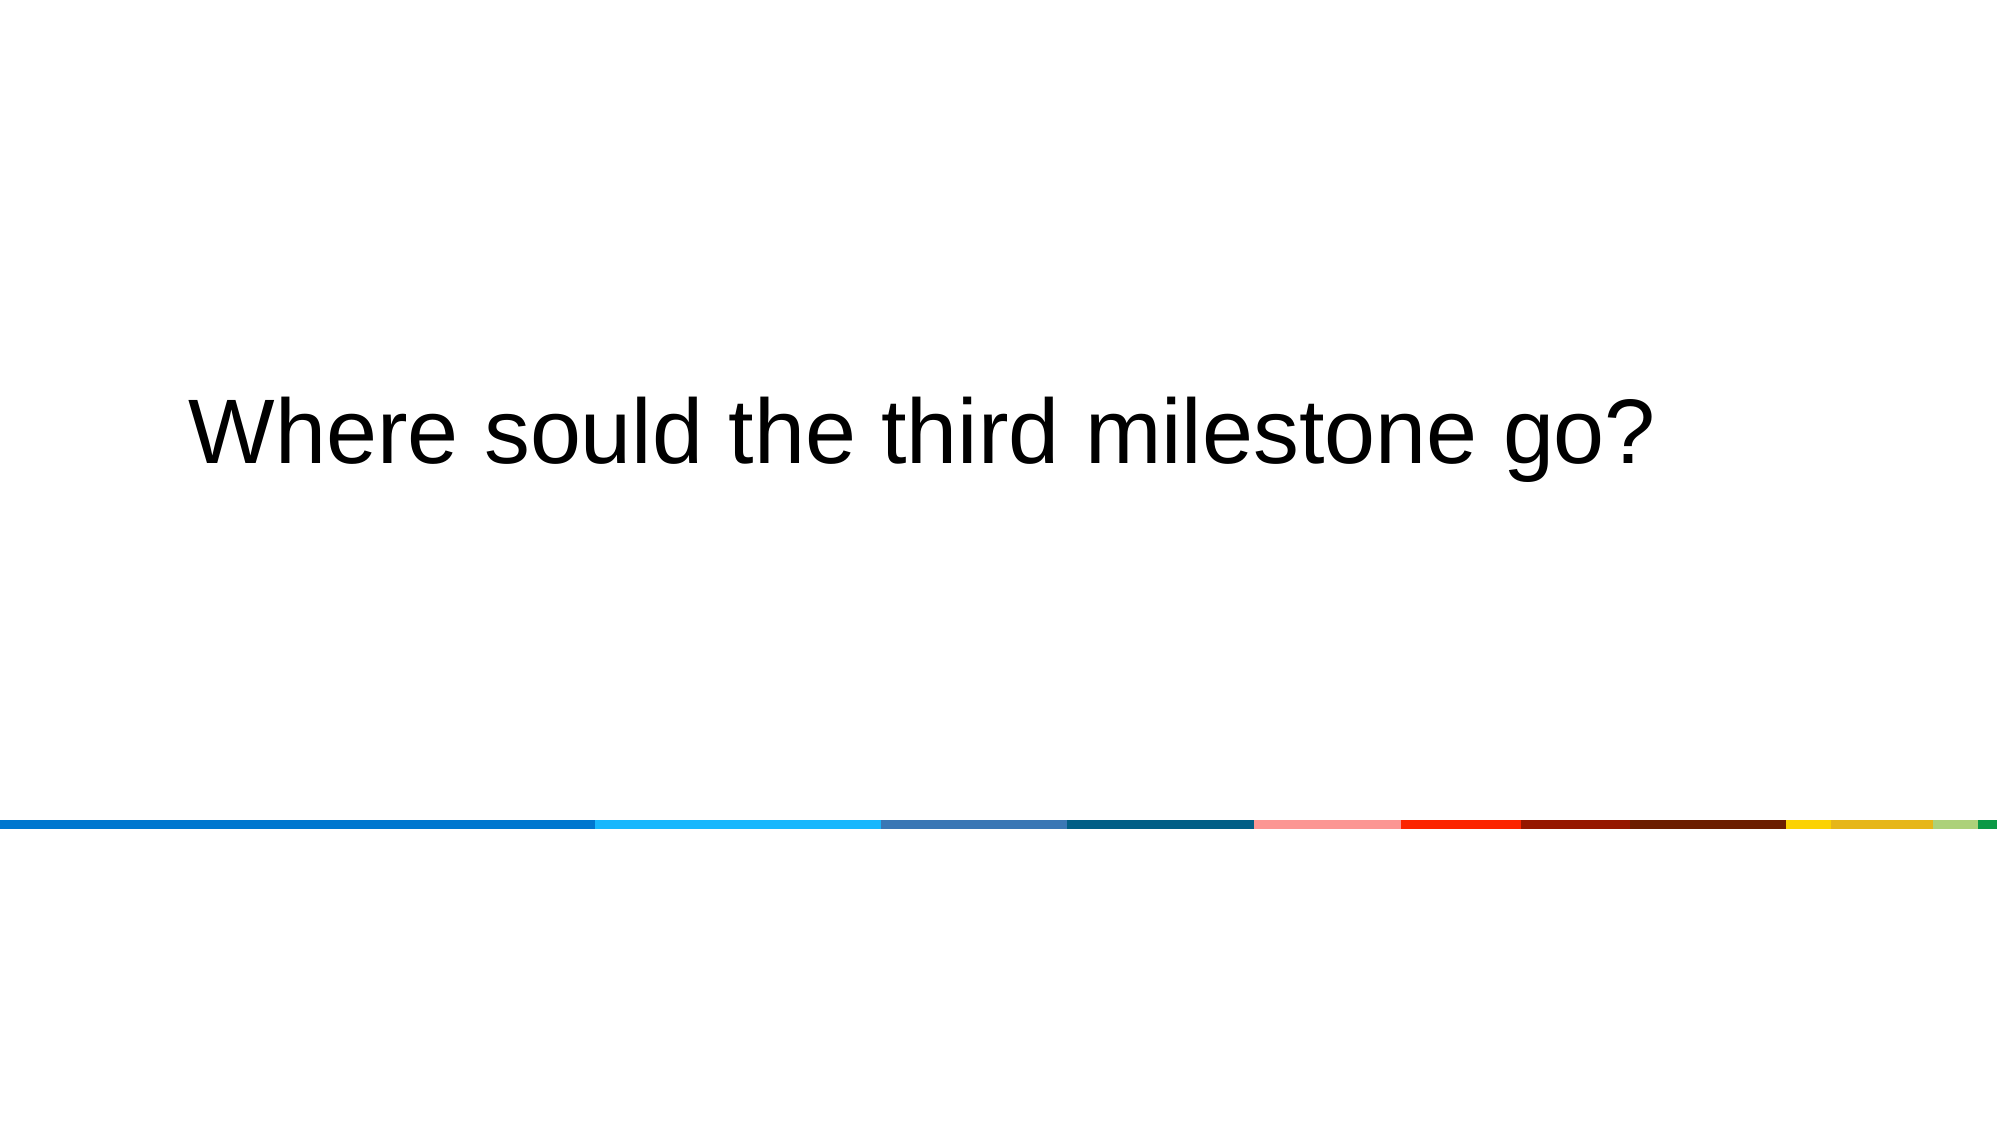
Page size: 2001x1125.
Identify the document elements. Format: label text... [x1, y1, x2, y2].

text_box Where sould the third milestone go? [61, 324, 1787, 543]
text_box [0, 820, 1997, 829]
